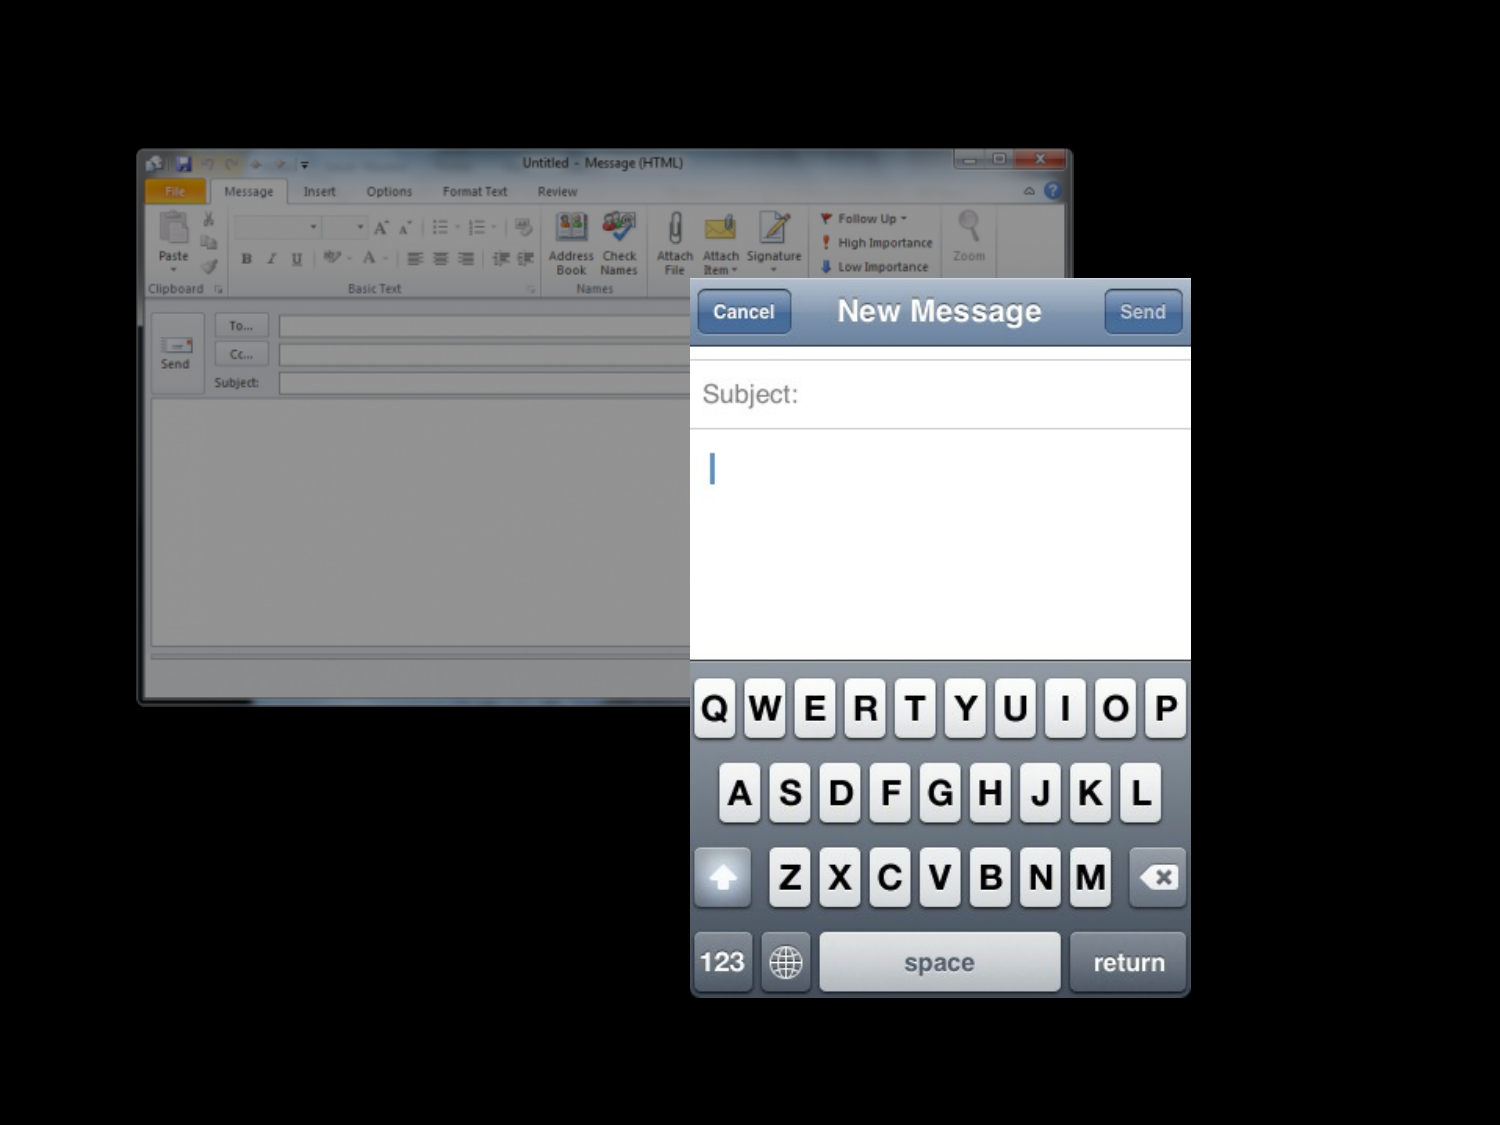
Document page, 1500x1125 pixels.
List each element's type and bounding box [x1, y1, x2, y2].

picture [135, 148, 1191, 998]
